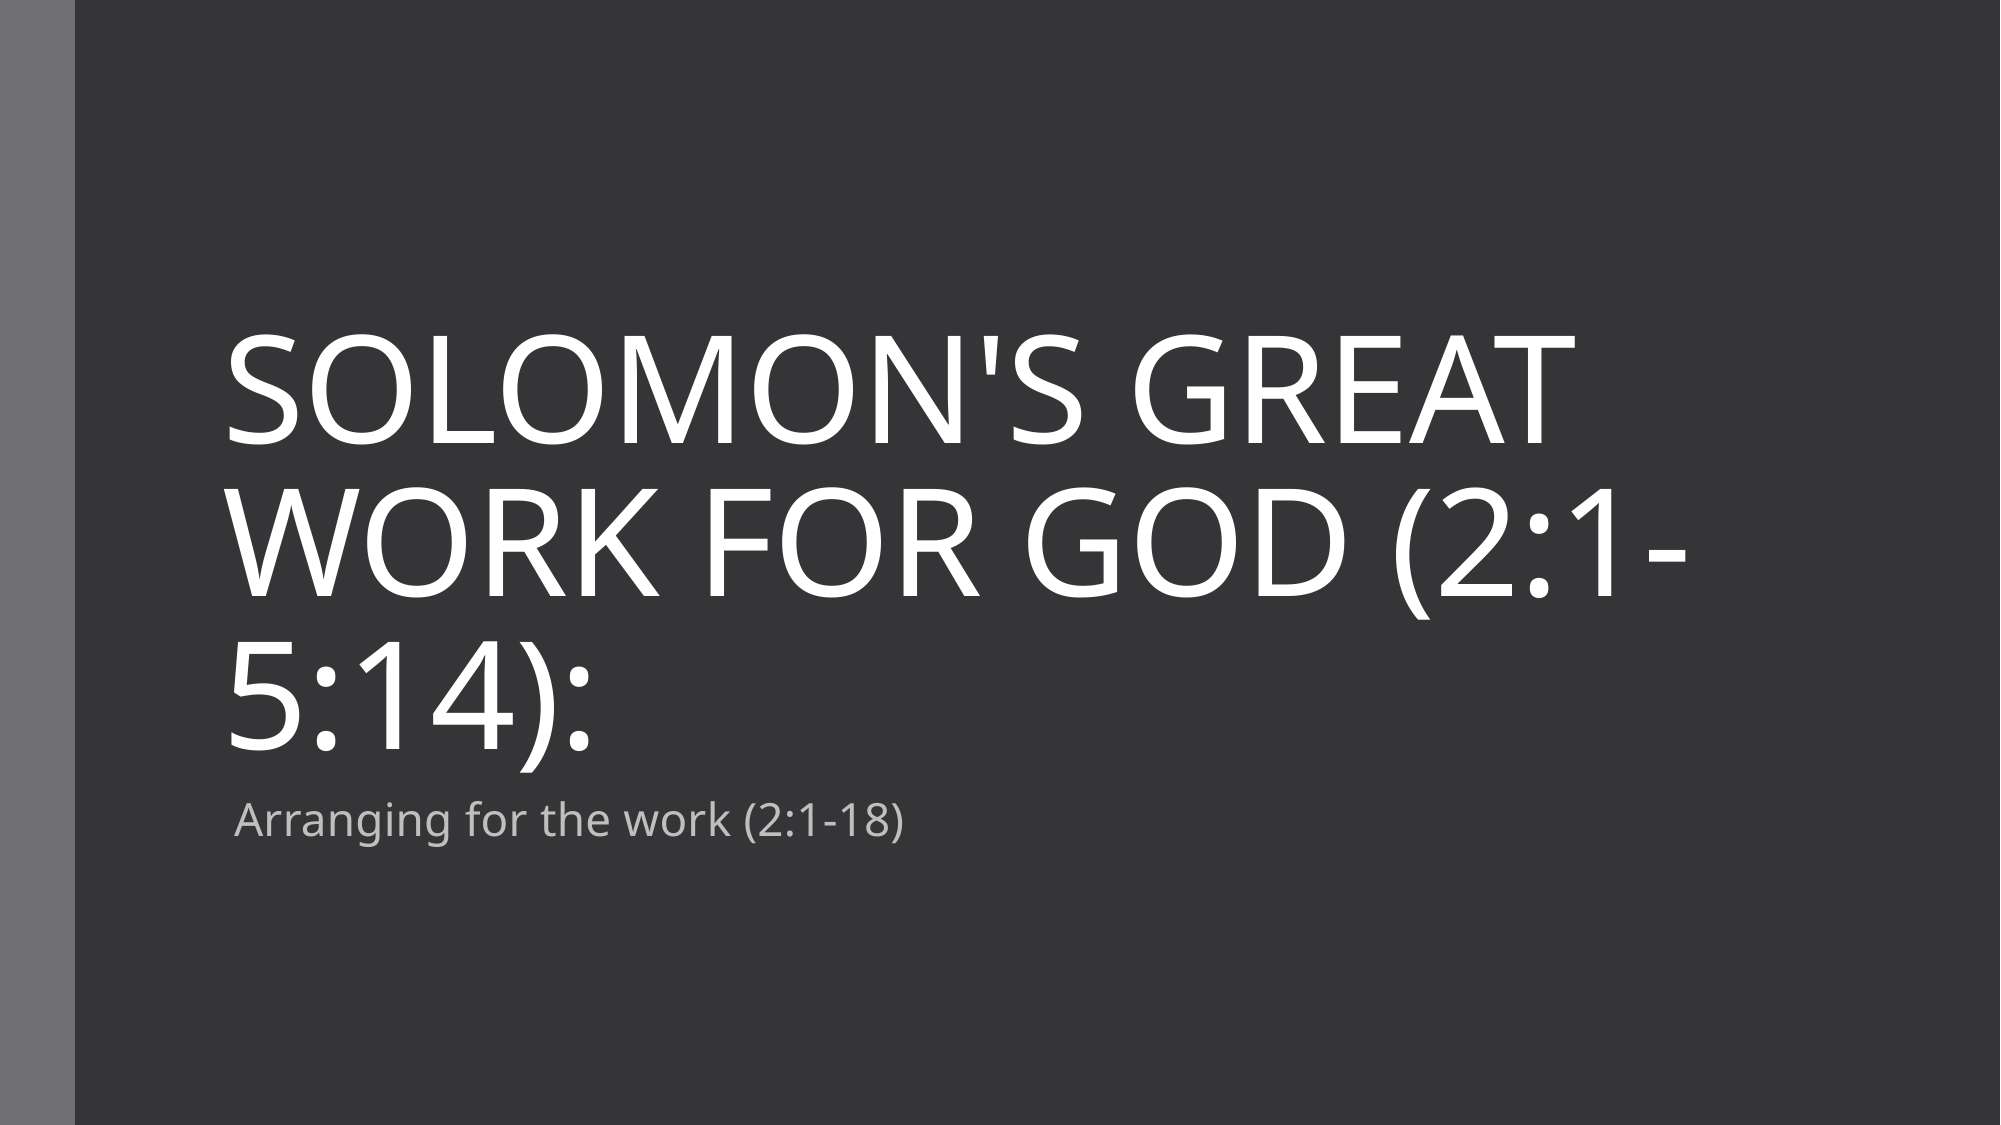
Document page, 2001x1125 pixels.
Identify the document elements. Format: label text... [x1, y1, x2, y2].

subtitle Arranging for the work (2:1-18) [206, 787, 1752, 1066]
title SOLOMON'S GREAT WORK FOR GOD (2:1-5:14): [206, 124, 1752, 787]
